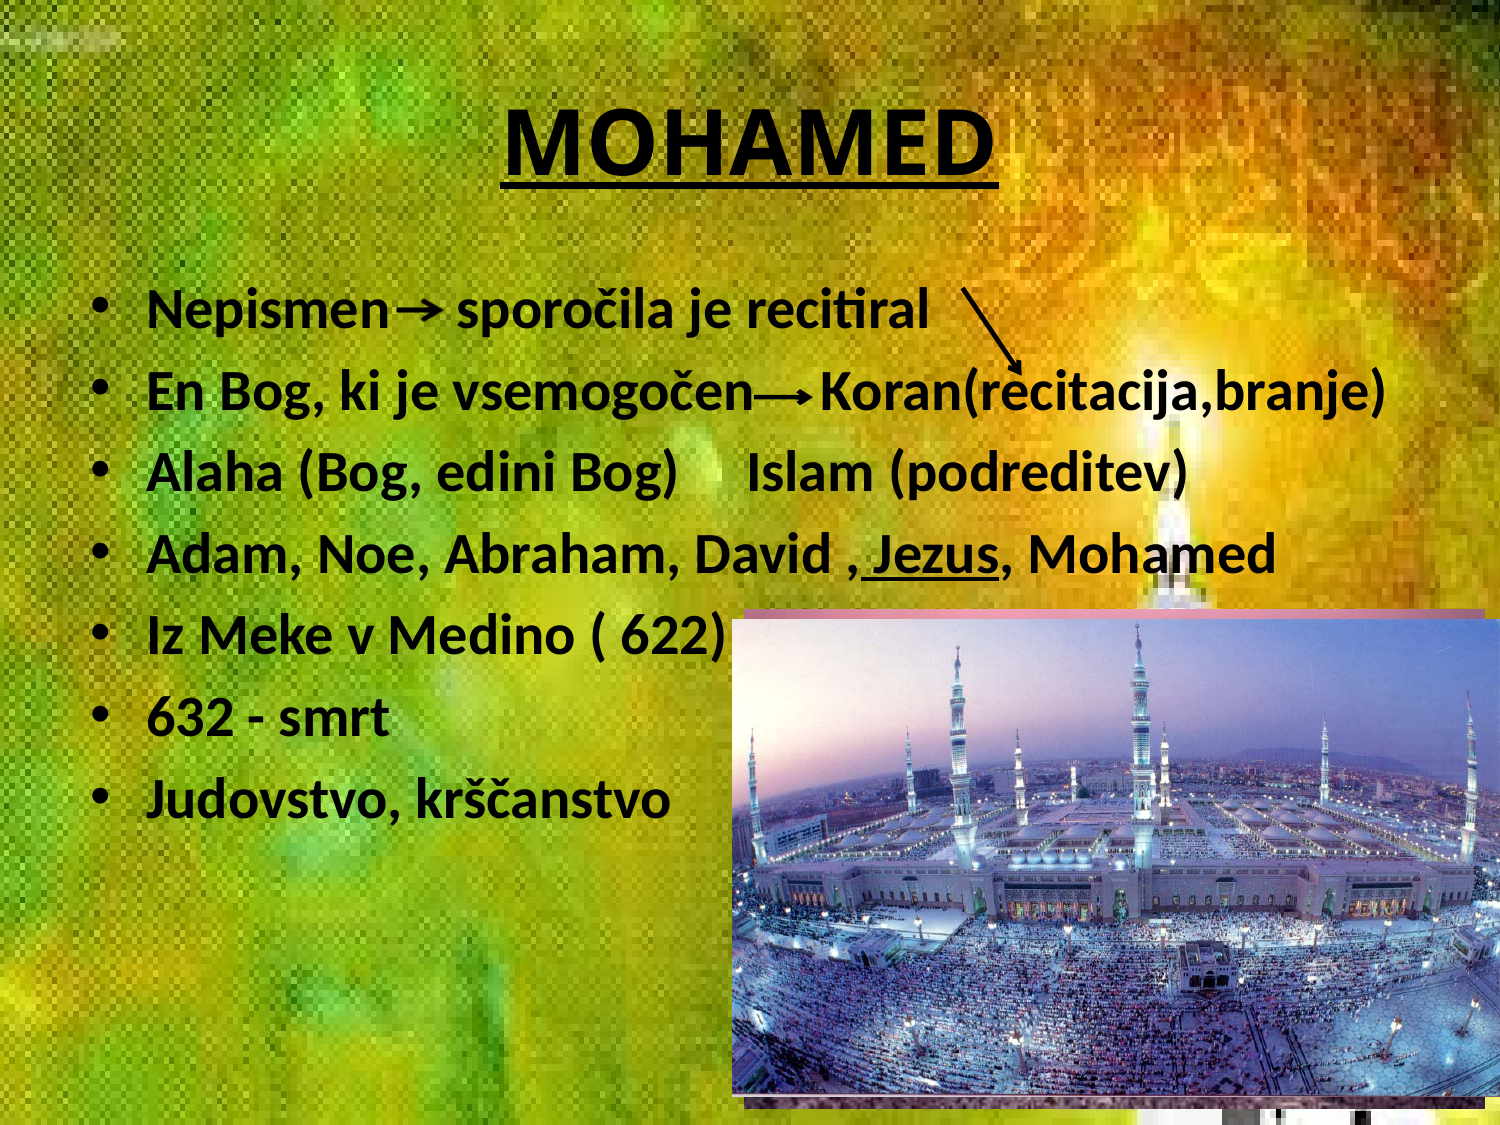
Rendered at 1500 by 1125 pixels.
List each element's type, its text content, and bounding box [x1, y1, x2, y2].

picture [0, 0, 1500, 1125]
list Nepismen sporočila je recitiral En Bog, ki je vsemogočen Koran(recitacija,branje) Alaha (Bog, edini Bog) Islam (podreditev) Adam, Noe, Abraham, David , Jezus, Mohamed Iz Meke v Medino ( 622) 632 - smrt Judovstvo, krščanstvo [75, 262, 1425, 1005]
title MOHAMED [75, 45, 1425, 233]
